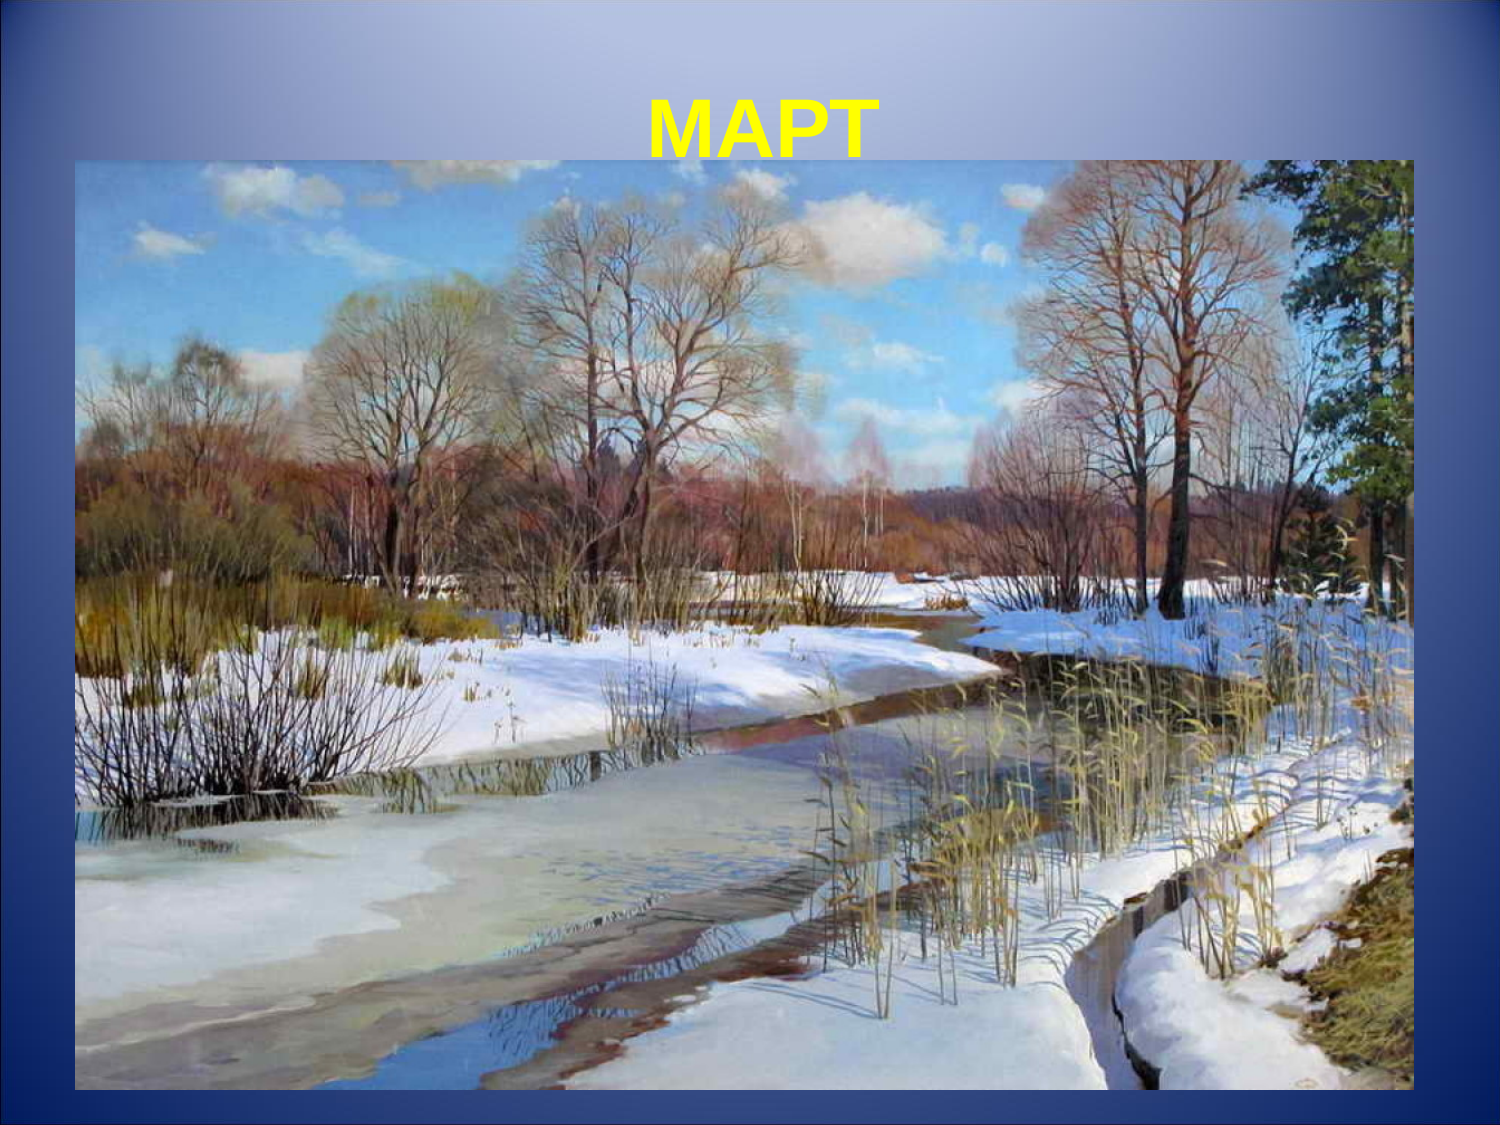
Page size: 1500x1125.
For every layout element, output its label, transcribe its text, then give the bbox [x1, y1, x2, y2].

picture [75, 160, 1414, 1090]
text_box МАРТ [631, 66, 896, 160]
